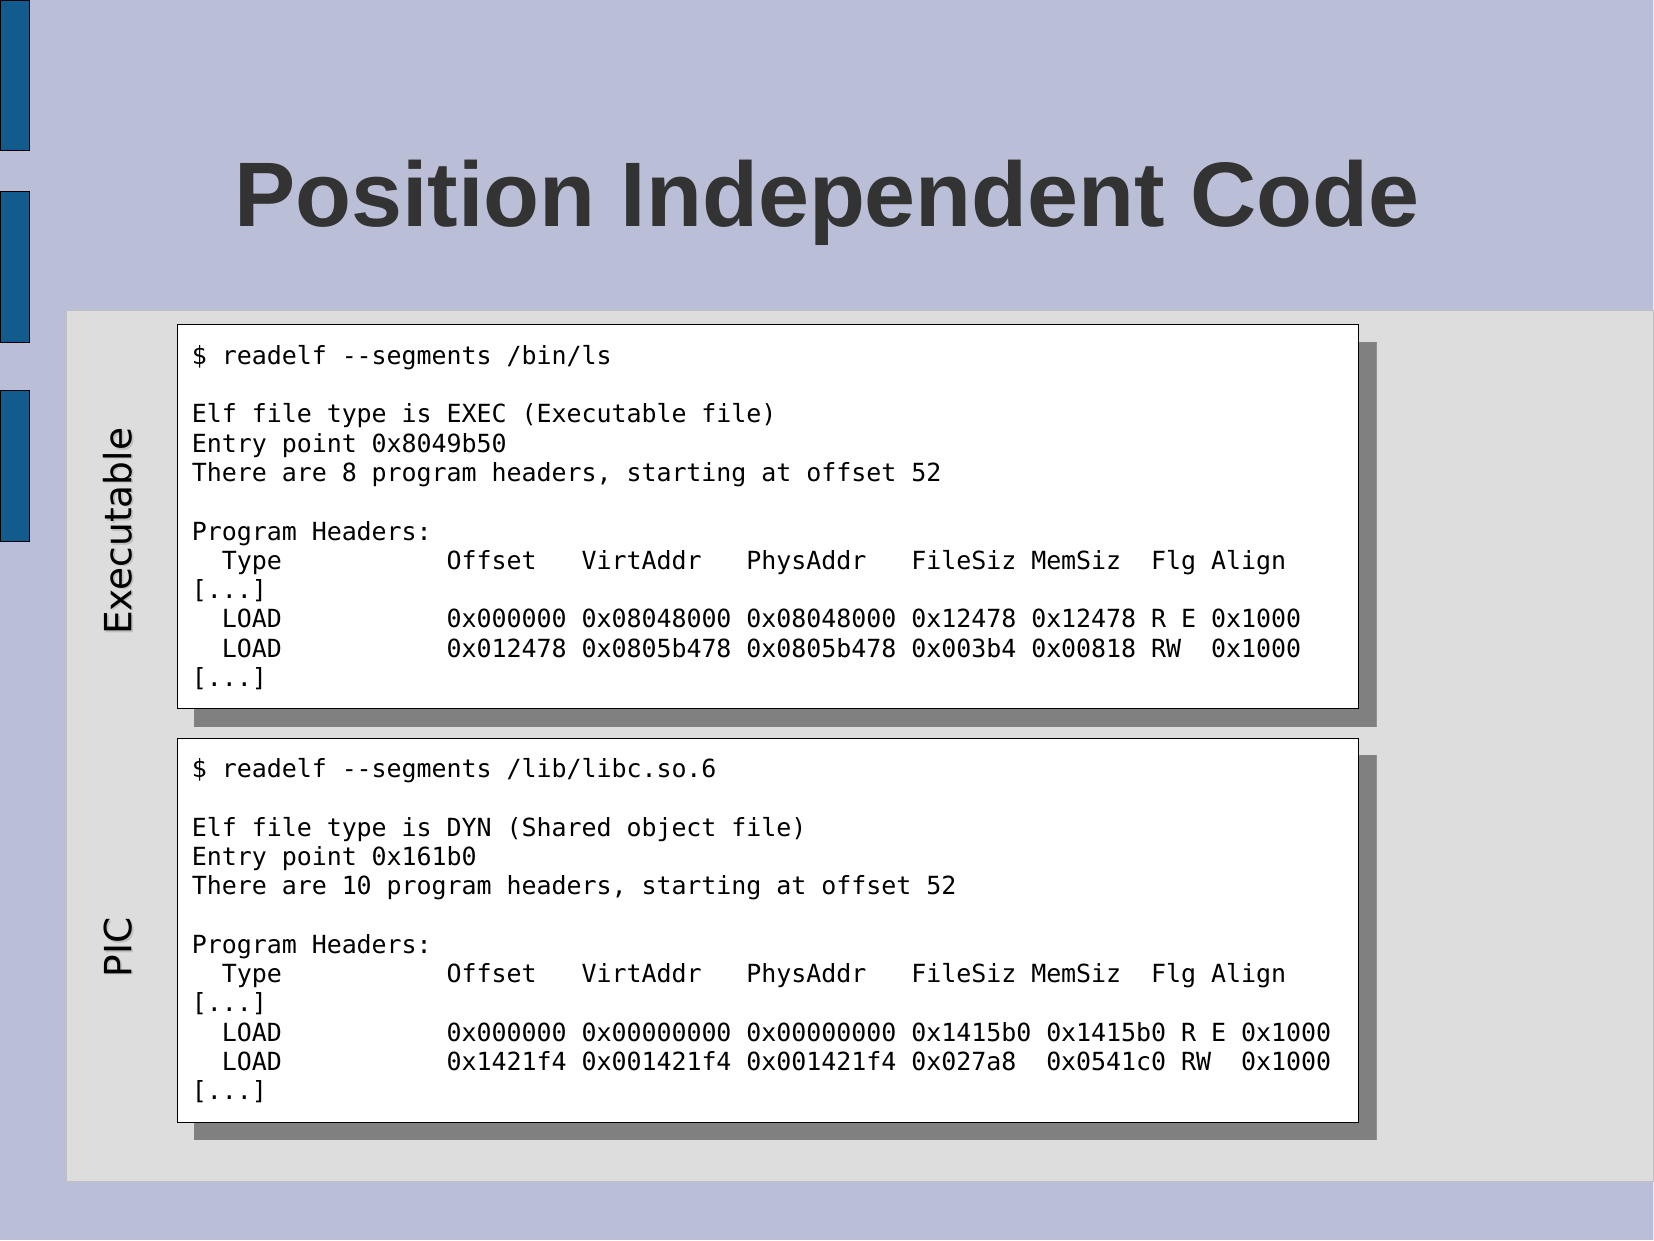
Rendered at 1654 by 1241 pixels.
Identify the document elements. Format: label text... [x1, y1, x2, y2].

text_box PIC [89, 844, 148, 993]
title Position Independent Code [121, 98, 1534, 291]
text_box $ readelf --segments /lib/libc.so.6 Elf file type is DYN (Shared object file) Entry point 0x161b0 There are 10 program headers, starting at offset 52 Program Headers: Type Offset VirtAddr PhysAddr FileSiz MemSiz Flg Align [...] LOAD 0x000000 0x00000000 0x00000000 0x1415b0 0x1415b0 R E 0x1000 LOAD 0x1421f4 0x001421f4 0x001421f4 0x027a8 0x0541c0 RW 0x1000 [...] [177, 738, 1359, 1123]
text_box Executable [89, 383, 148, 650]
text_box $ readelf --segments /bin/ls Elf file type is EXEC (Executable file) Entry point 0x8049b50 There are 8 program headers, starting at offset 52 Program Headers: Type Offset VirtAddr PhysAddr FileSiz MemSiz Flg Align [...] LOAD 0x000000 0x08048000 0x08048000 0x12478 0x12478 R E 0x1000 LOAD 0x012478 0x0805b478 0x0805b478 0x003b4 0x00818 RW 0x1000 [...] [177, 324, 1359, 709]
